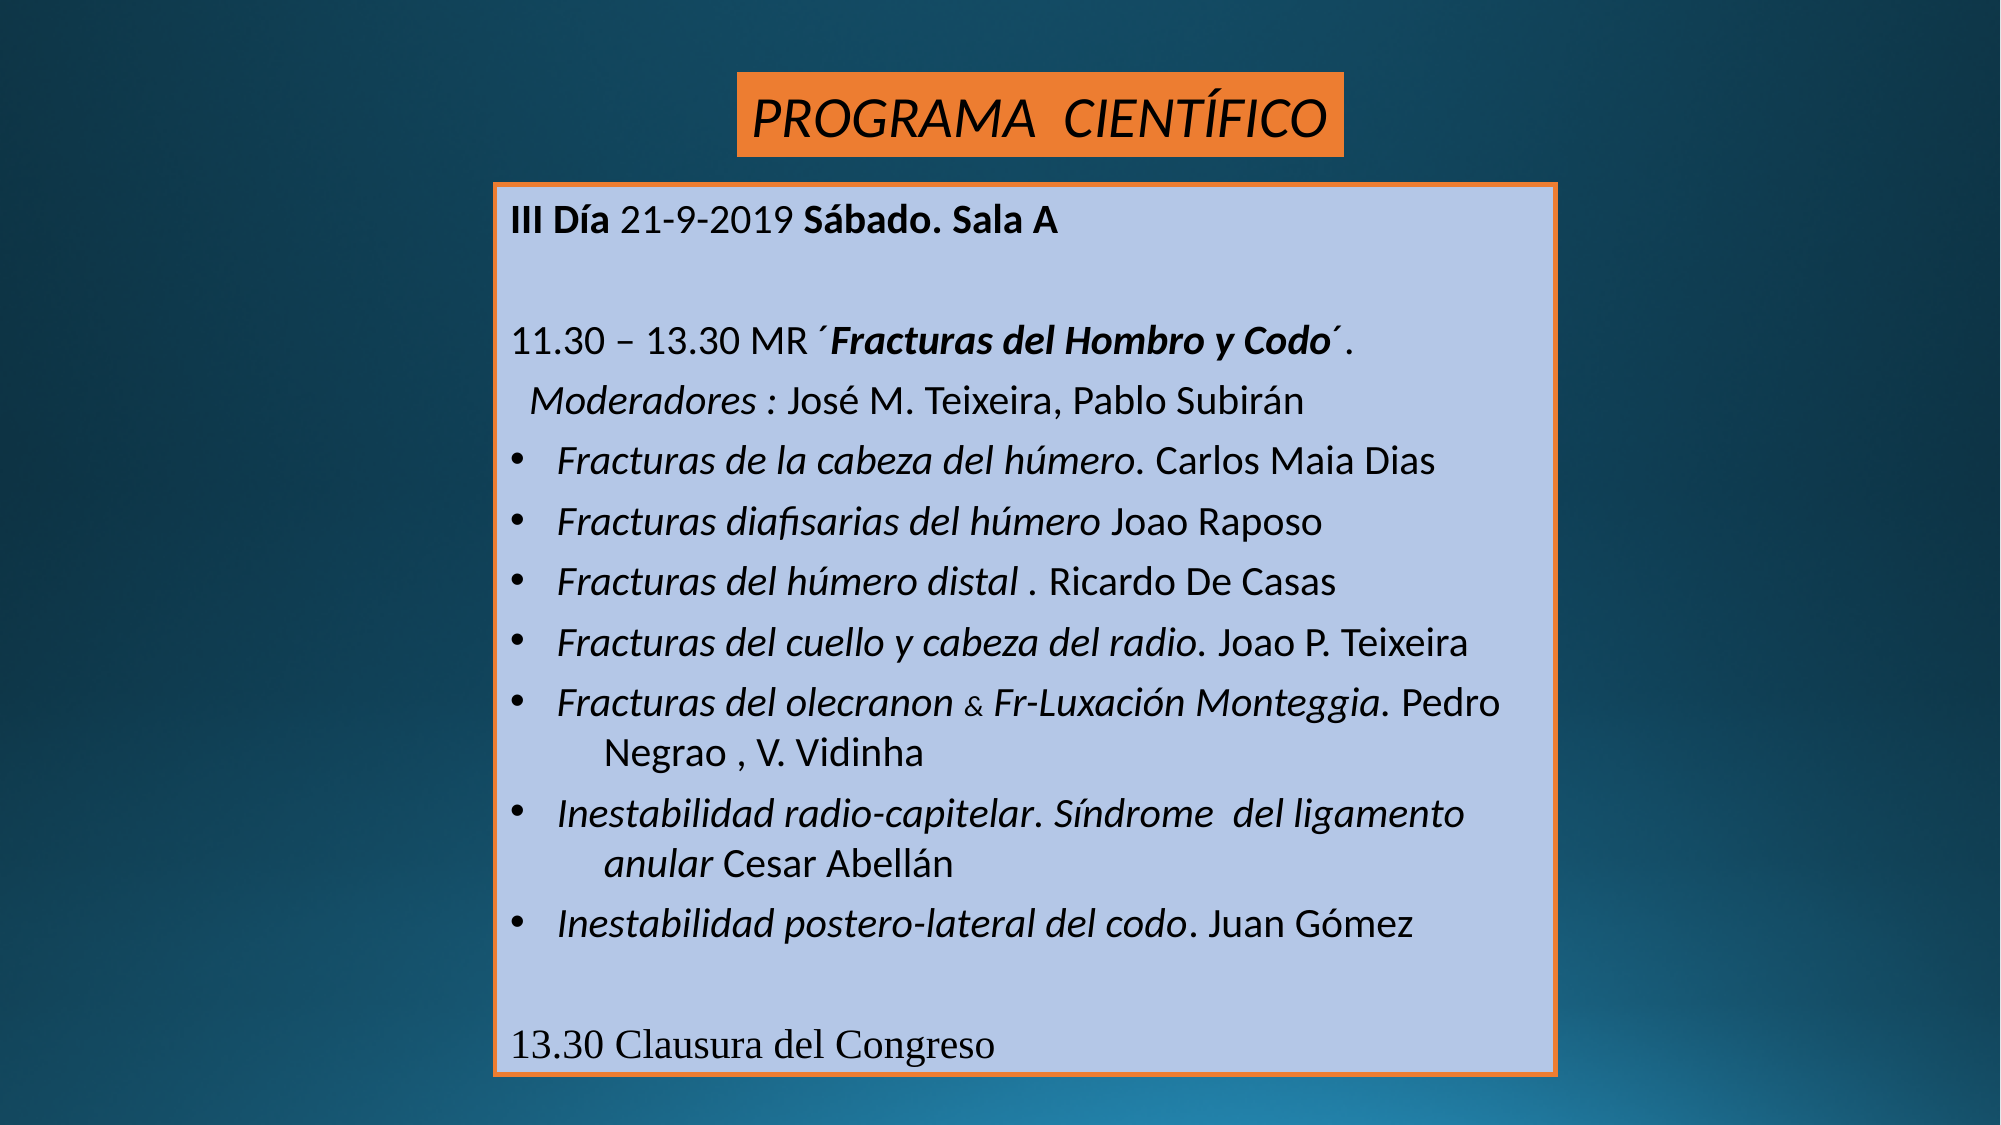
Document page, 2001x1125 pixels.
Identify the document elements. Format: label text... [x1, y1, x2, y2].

text_box PROGRAMA CIENTÍFICO [737, 72, 1344, 157]
text_box III Día 21-9-2019 Sábado. Sala A 11.30 – 13.30 MR ´Fracturas del Hombro y Codo´. Moderadores : José M. Teixeira, Pablo Subirán Fracturas de la cabeza del húmero. Carlos Maia Dias Fracturas diafisarias del húmero Joao Raposo Fracturas del húmero distal . Ricardo De Casas Fracturas del cuello y cabeza del radio. Joao P. Teixeira Fracturas del olecranon & Fr-Luxación Monteggia. Pedro Negrao , V. Vidinha Inestabilidad radio-capitelar. Síndrome del ligamento anular Cesar Abellán Inestabilidad postero-lateral del codo. Juan Gómez 13.30 Clausura del Congreso [495, 184, 1555, 1074]
